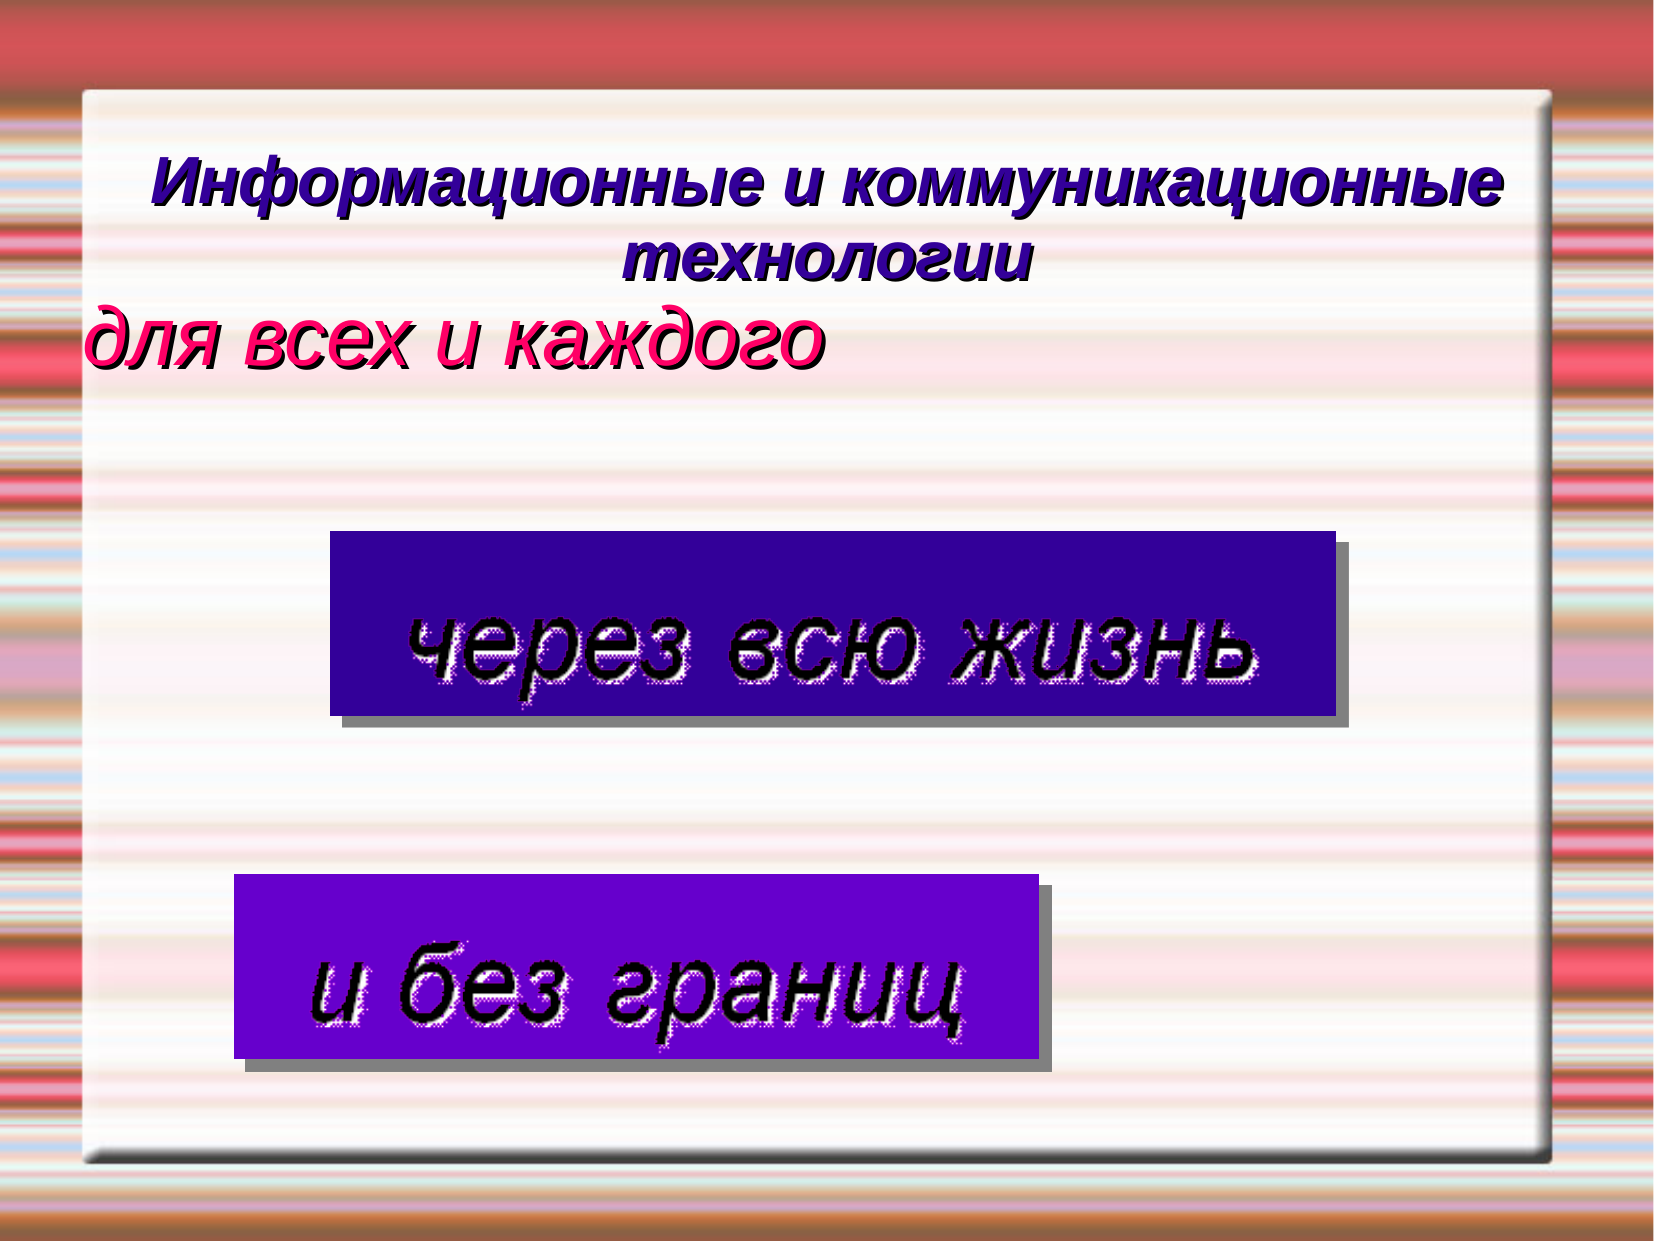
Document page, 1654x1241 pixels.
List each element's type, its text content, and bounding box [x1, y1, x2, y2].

title Информационные и коммуникационные технологии [121, 114, 1534, 290]
list для всех и каждого [82, 290, 1571, 1109]
picture [0, 0, 1654, 1241]
